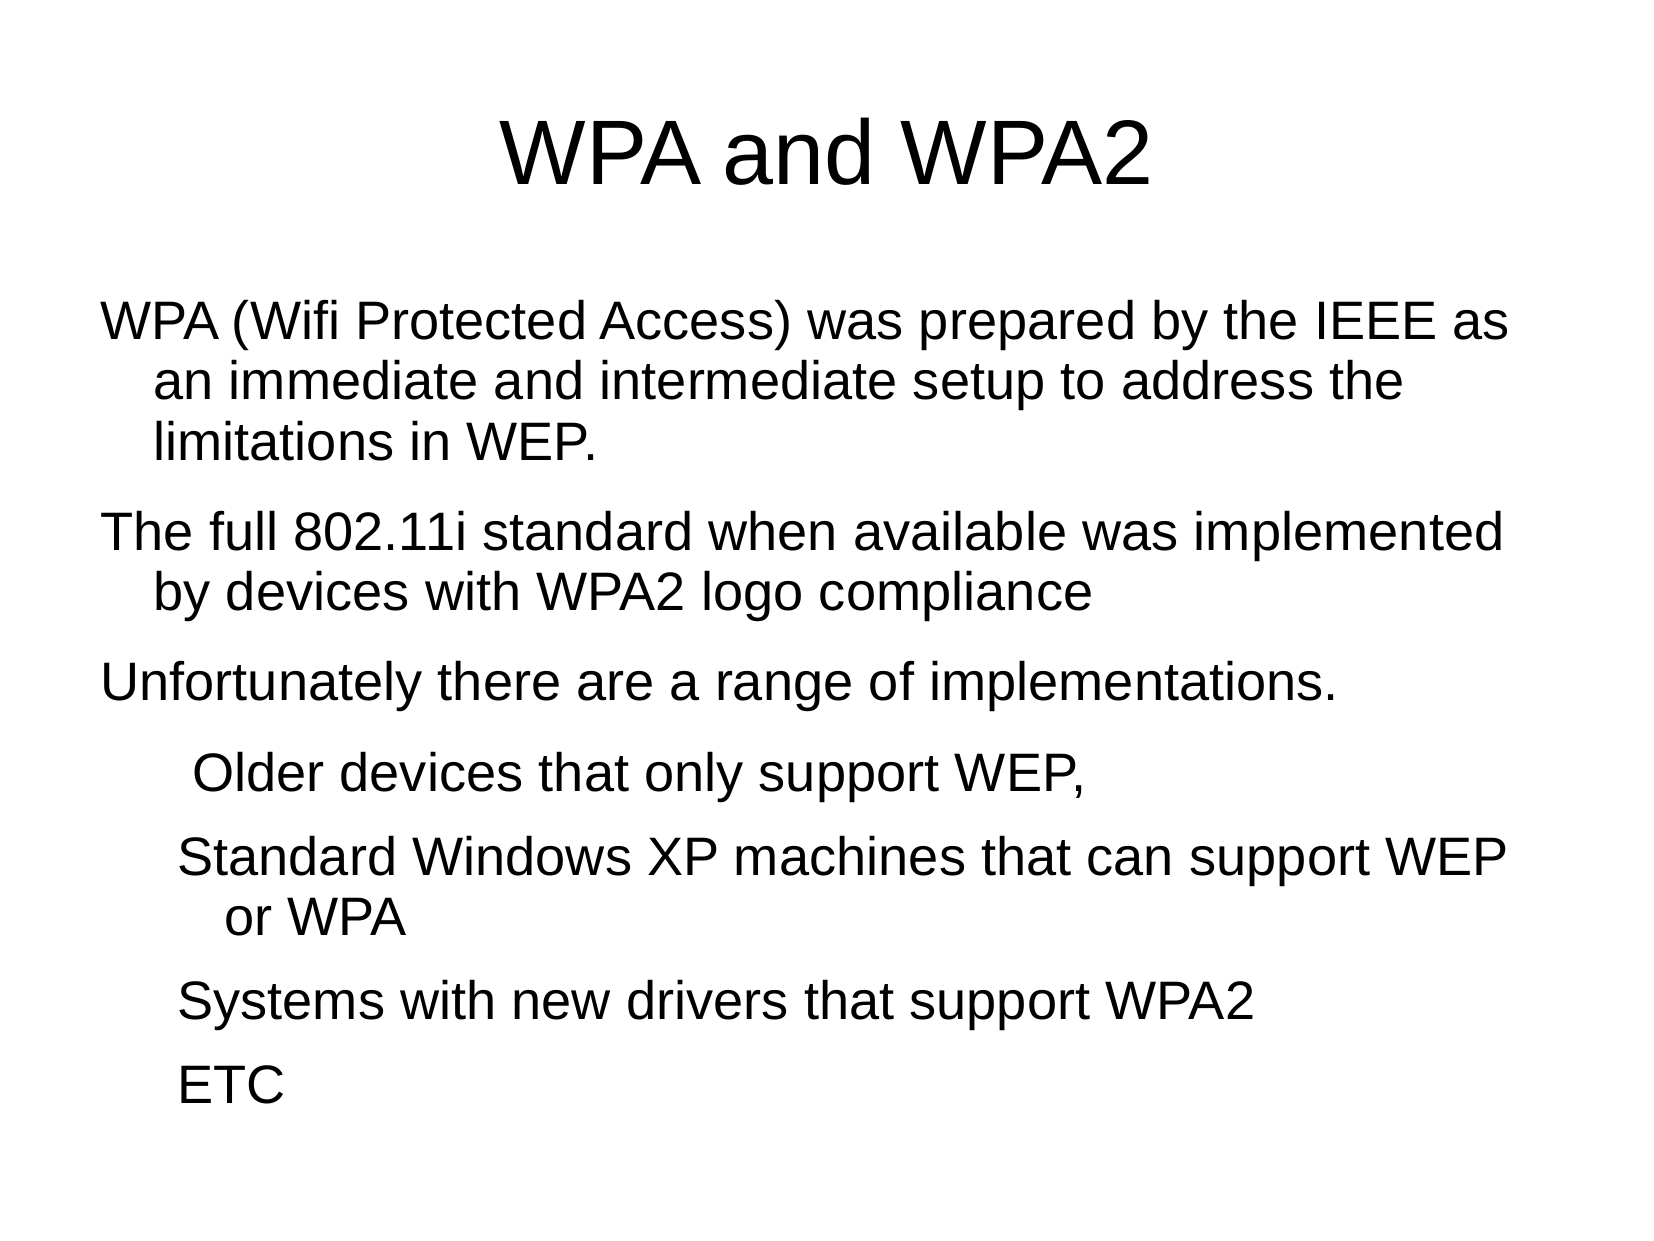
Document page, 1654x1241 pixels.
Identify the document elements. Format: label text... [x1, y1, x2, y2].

title WPA and WPA2 [82, 56, 1571, 250]
list WPA (Wifi Protected Access) was prepared by the IEEE as an immediate and intermediate setup to address the limitations in WEP. The full 802.11i standard when available was implemented by devices with WPA2 logo compliance Unfortunately there are a range of implementations. Older devices that only support WEP, Standard Windows XP machines that can support WEP or WPA Systems with new drivers that support WPA2 ETC [82, 290, 1571, 1116]
